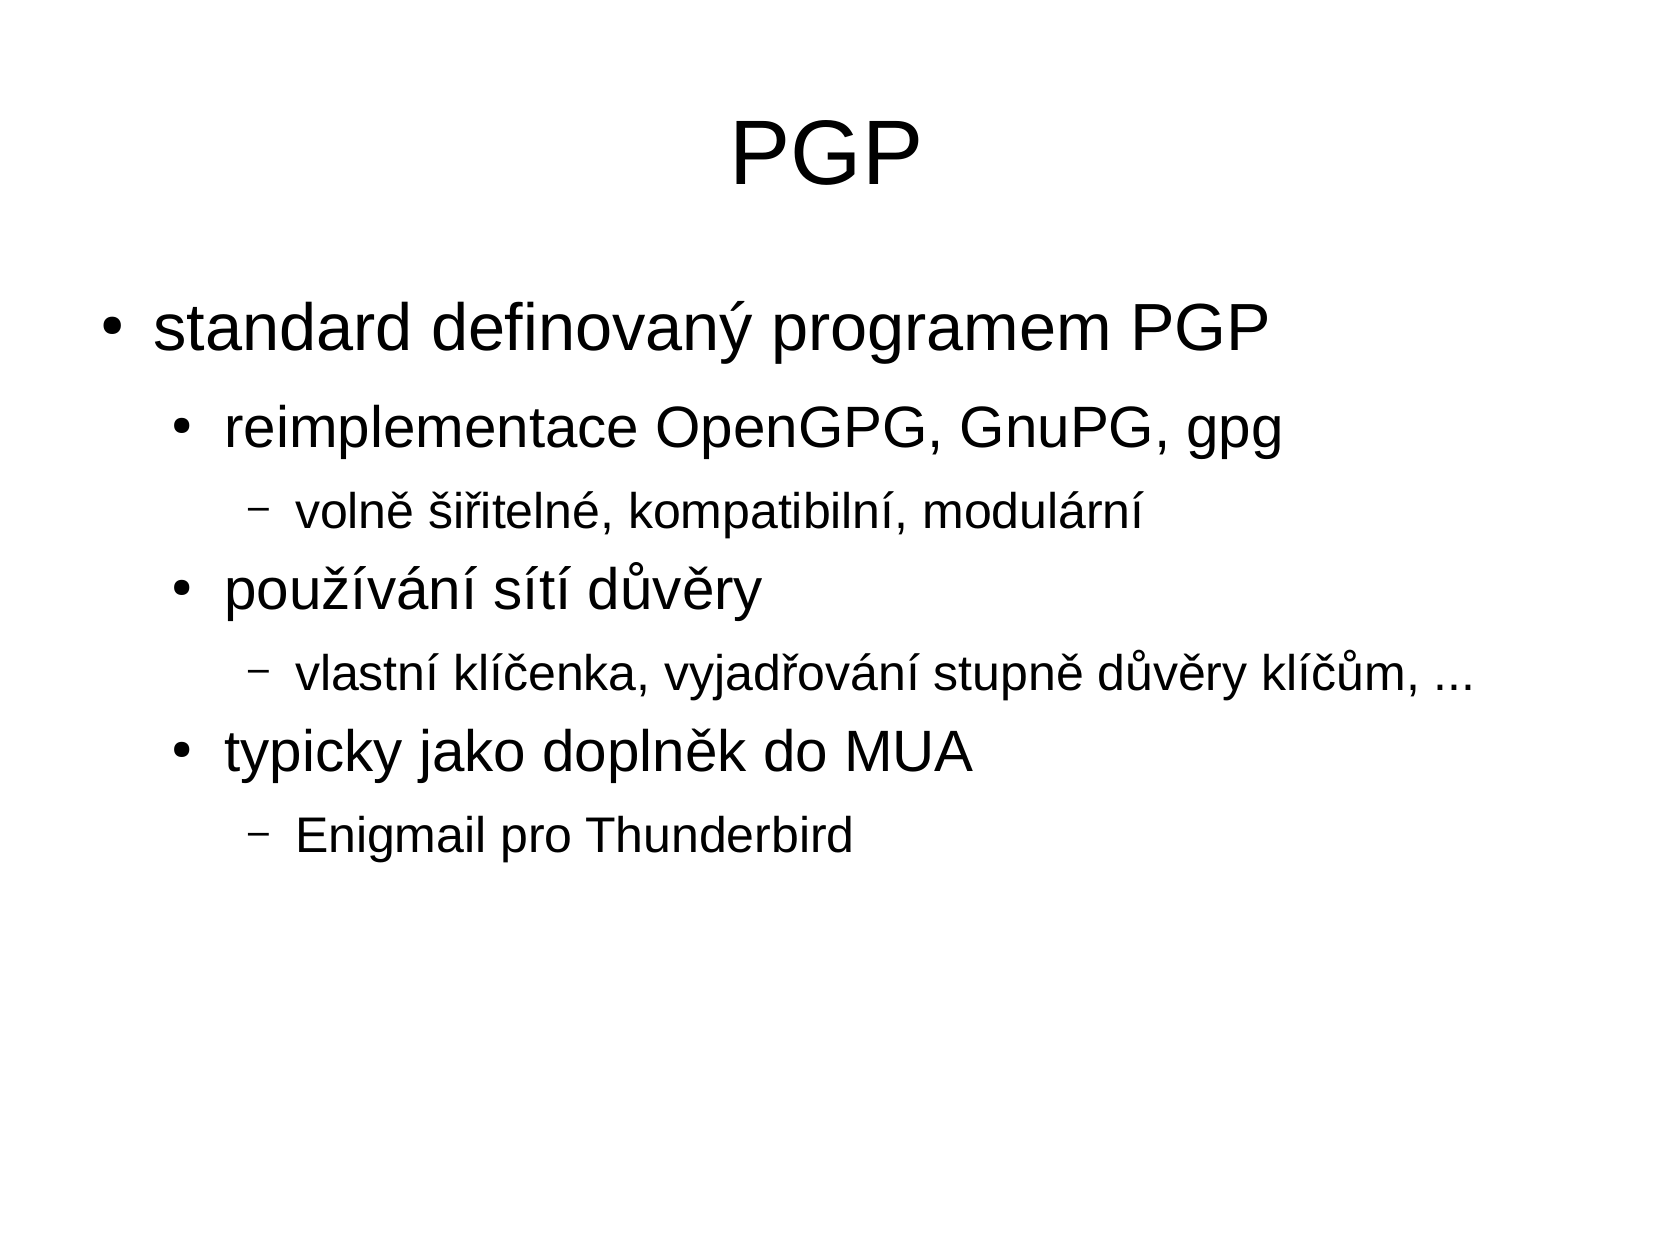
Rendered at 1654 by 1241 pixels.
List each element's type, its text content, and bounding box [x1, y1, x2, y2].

title PGP [82, 49, 1571, 257]
list standard definovaný programem PGP reimplementace OpenGPG, GnuPG, gpg volně šiřitelné, kompatibilní, modulární používání sítí důvěry vlastní klíčenka, vyjadřování stupně důvěry klíčům, ... typicky jako doplněk do MUA Enigmail pro Thunderbird [82, 290, 1571, 1109]
